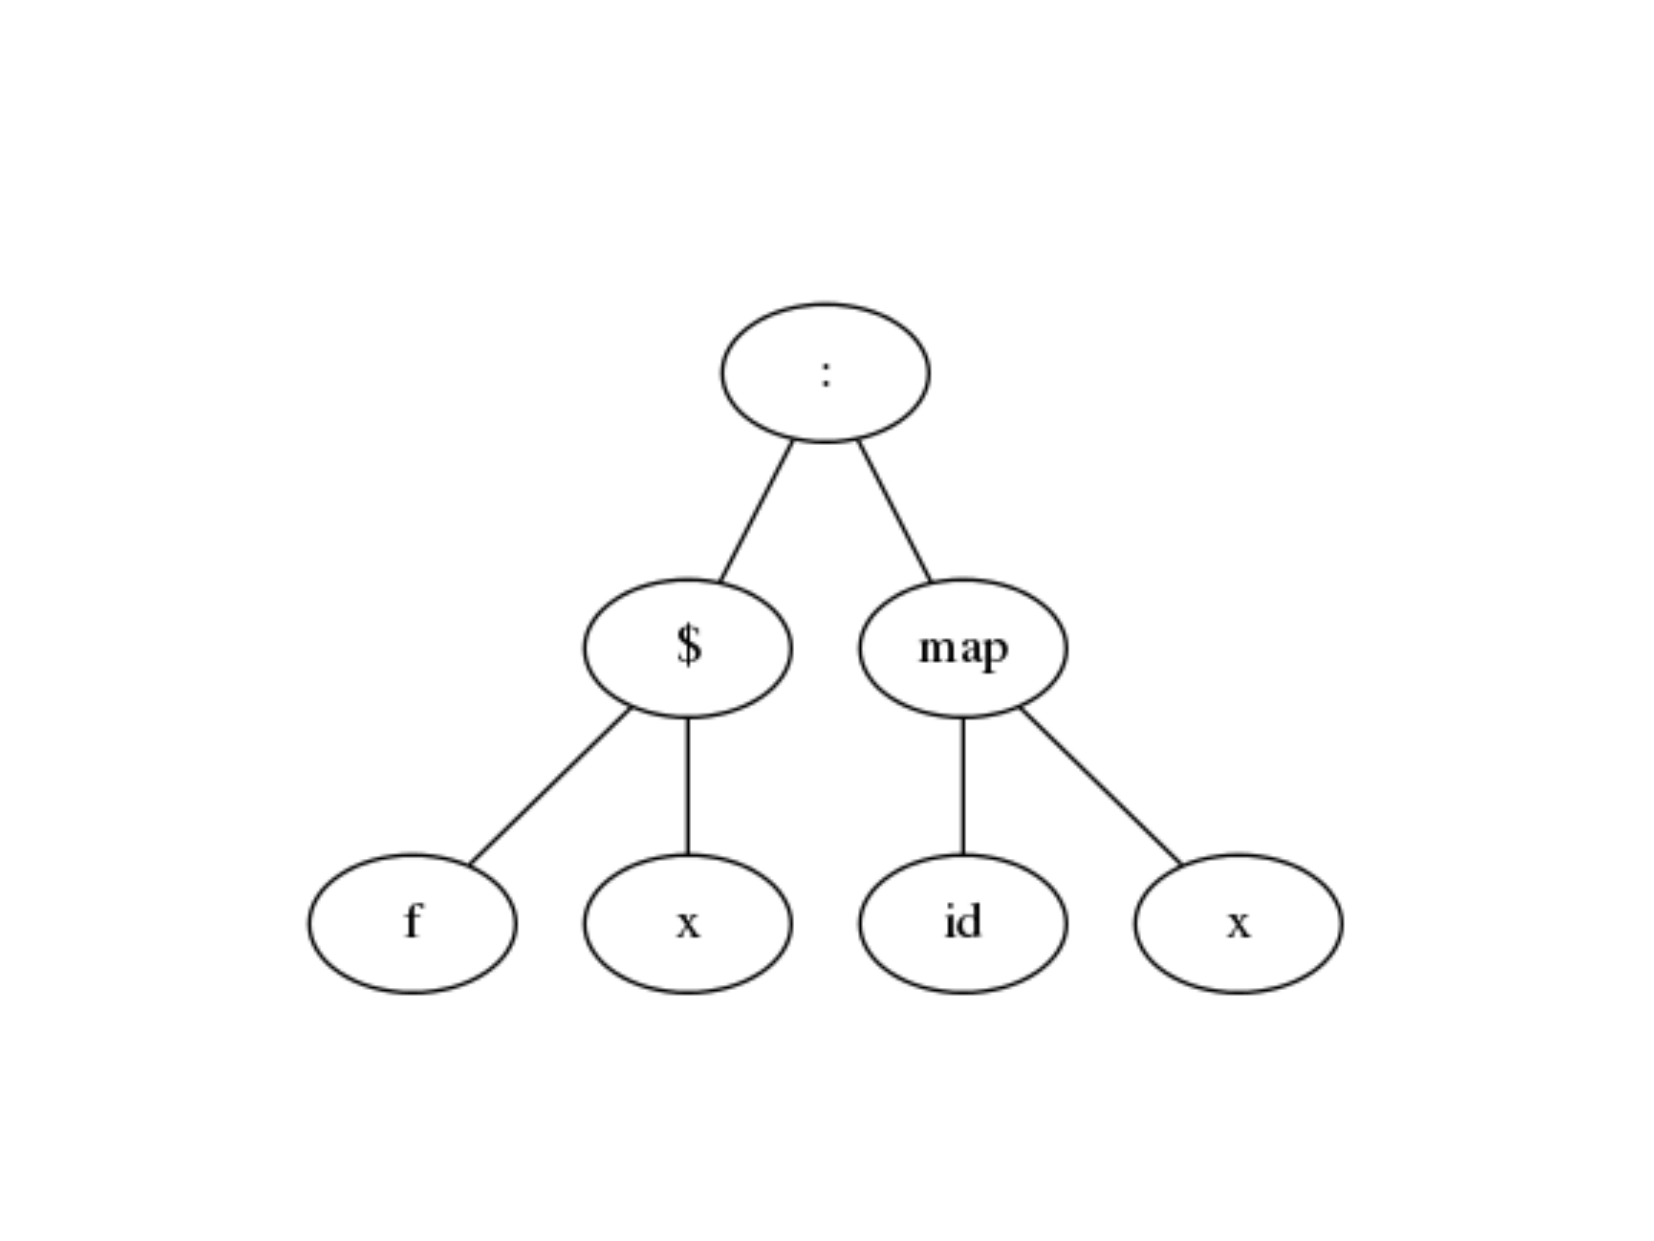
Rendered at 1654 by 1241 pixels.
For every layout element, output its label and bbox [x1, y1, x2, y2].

picture [295, 290, 1359, 1010]
